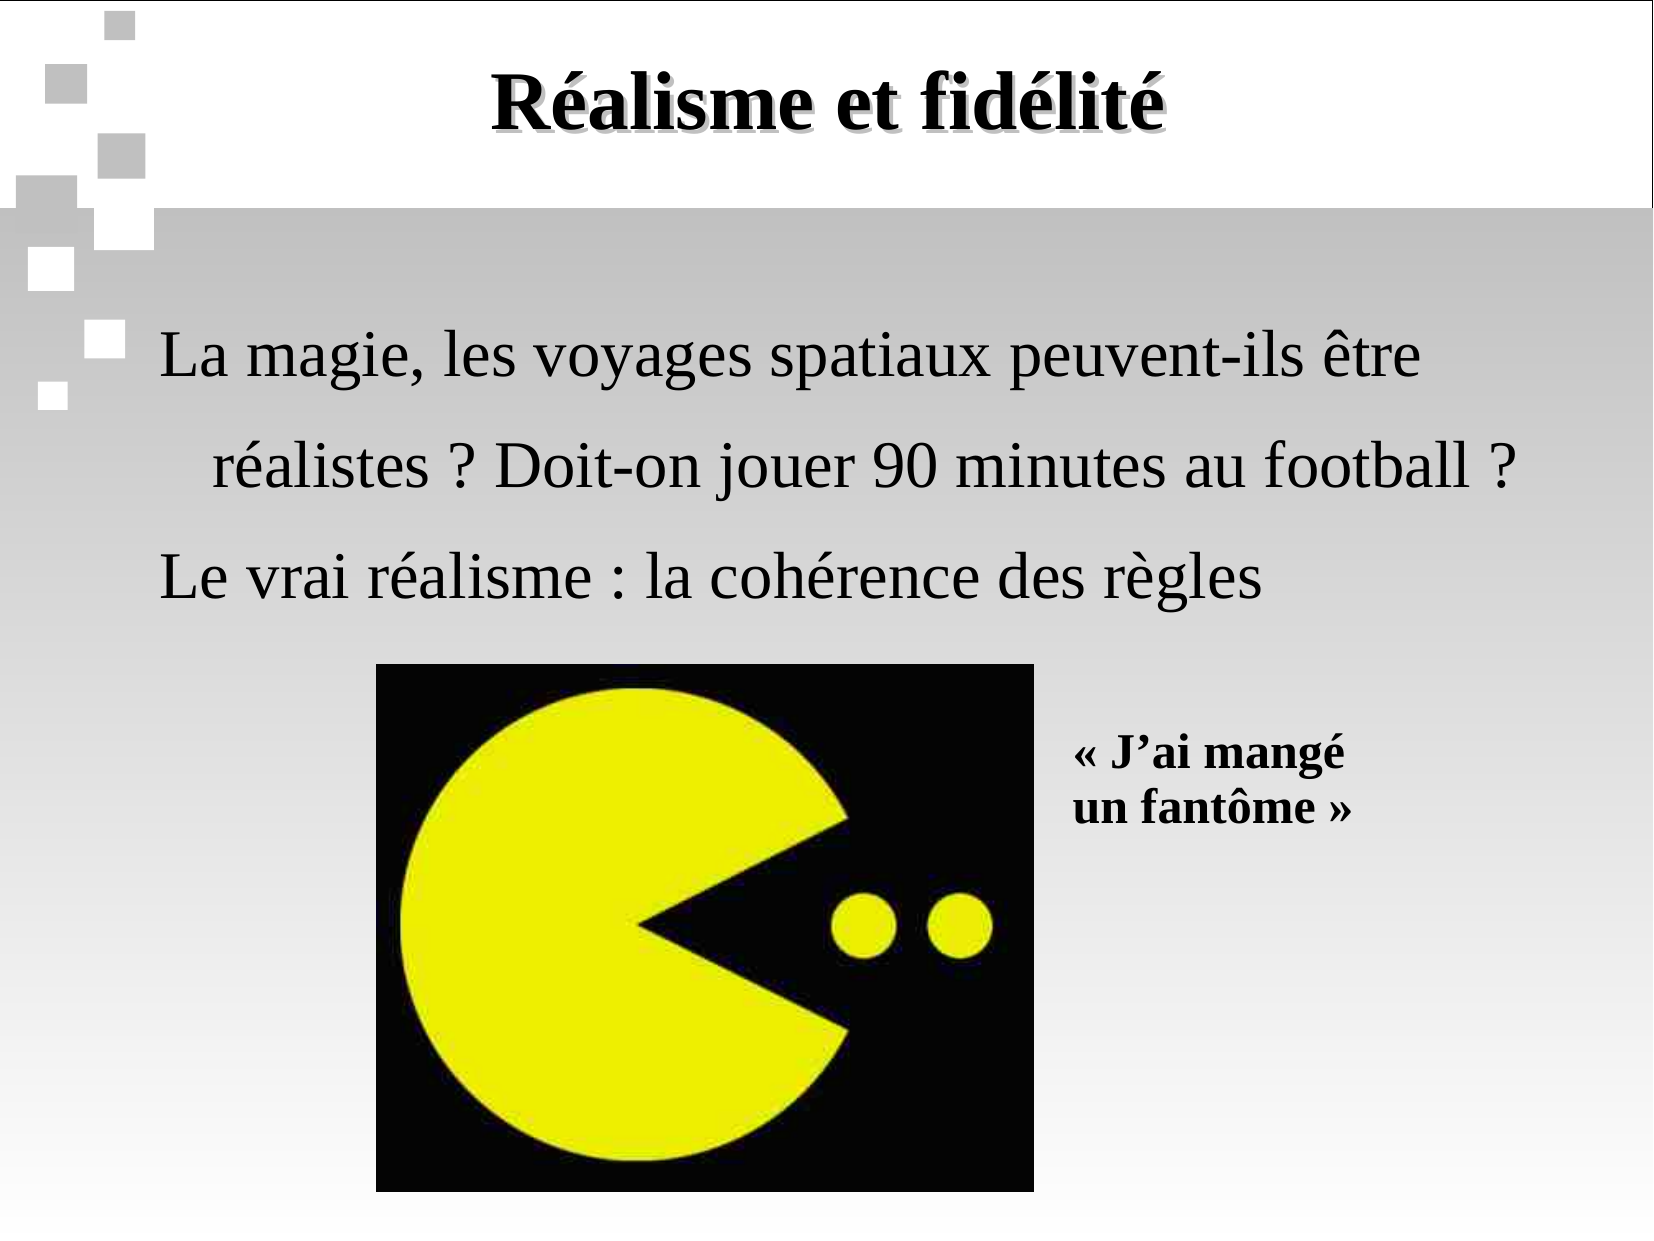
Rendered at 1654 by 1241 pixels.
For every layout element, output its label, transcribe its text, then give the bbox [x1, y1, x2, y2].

title Réalisme et fidélité [90, 0, 1567, 204]
text_box « J’ai mangé un fantôme » [1072, 723, 1475, 891]
picture [376, 664, 1034, 1192]
list La magie, les voyages spatiaux peuvent-ils être réalistes ? Doit-on jouer 90 minutes au football ? Le vrai réalisme : la cohérence des règles [141, 279, 1532, 1183]
